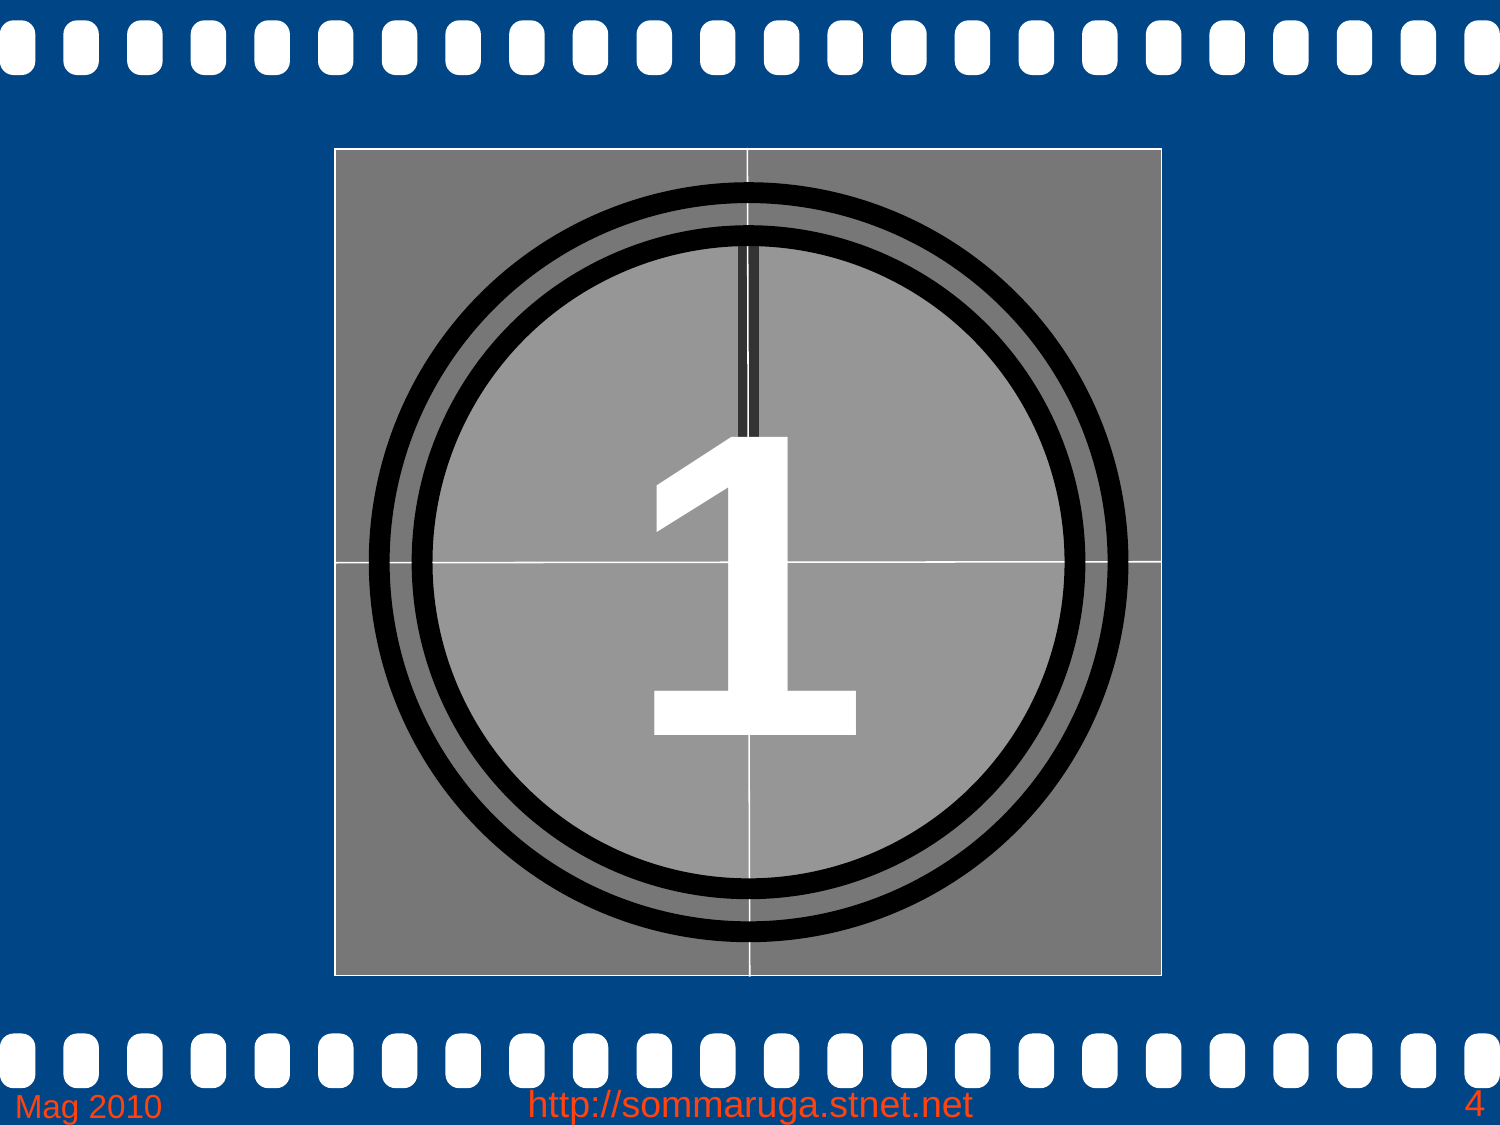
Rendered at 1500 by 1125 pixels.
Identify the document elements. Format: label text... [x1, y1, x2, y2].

text_box [335, 148, 746, 561]
text_box [751, 563, 1162, 976]
text_box [749, 148, 1162, 561]
text_box [390, 204, 746, 561]
text_box [390, 564, 748, 921]
text_box [751, 563, 1107, 921]
text_box 1 [422, 235, 1075, 889]
text_box [749, 204, 1107, 561]
text_box [335, 564, 748, 976]
